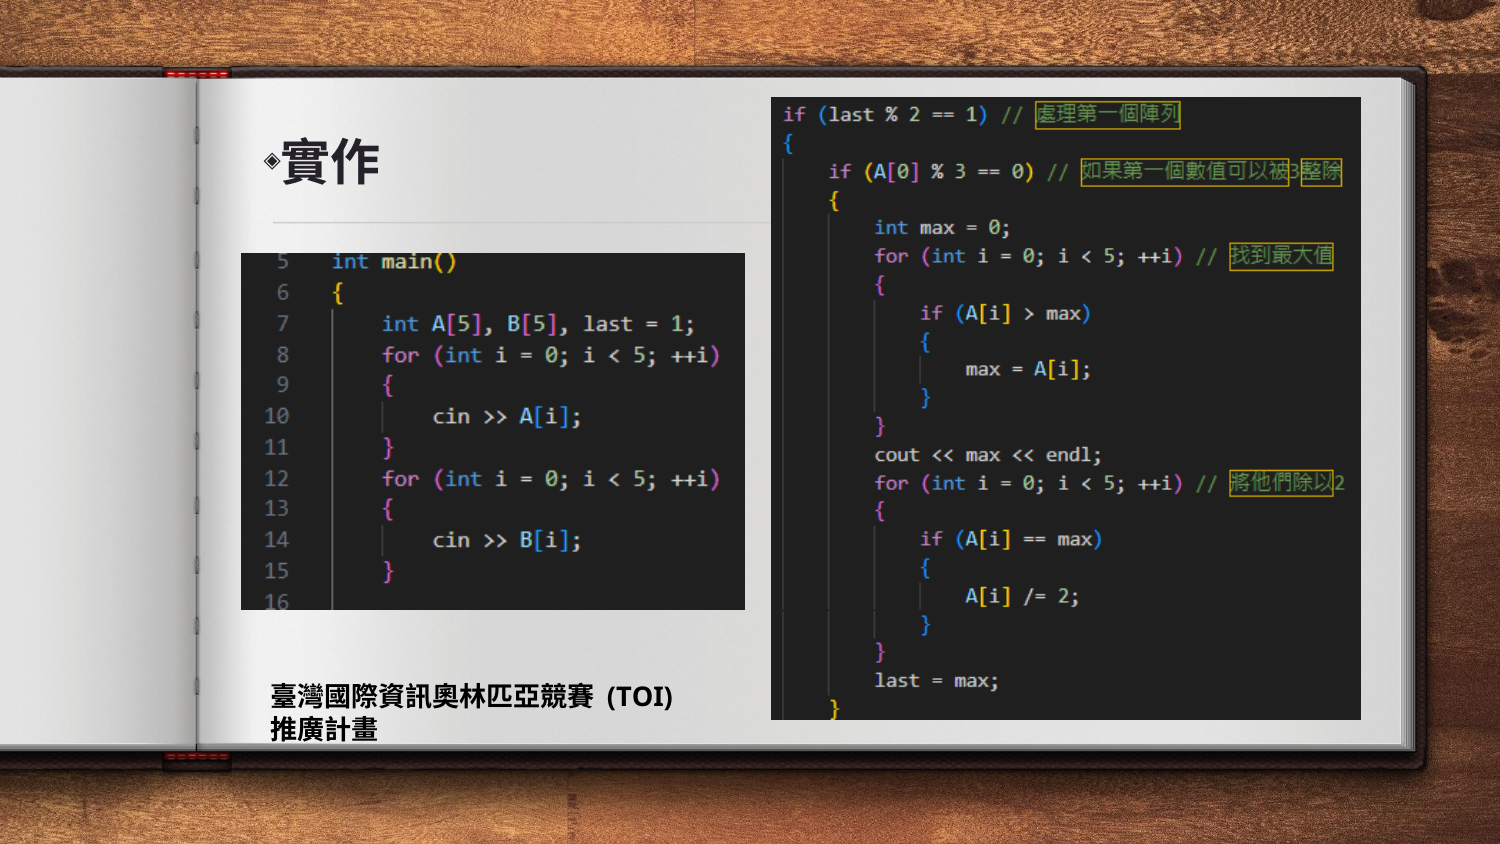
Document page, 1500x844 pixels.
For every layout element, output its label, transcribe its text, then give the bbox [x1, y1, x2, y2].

picture [771, 98, 1361, 721]
picture [241, 253, 745, 610]
text_box 實作 [248, 115, 771, 205]
text_box 7 [1295, 672, 1386, 737]
